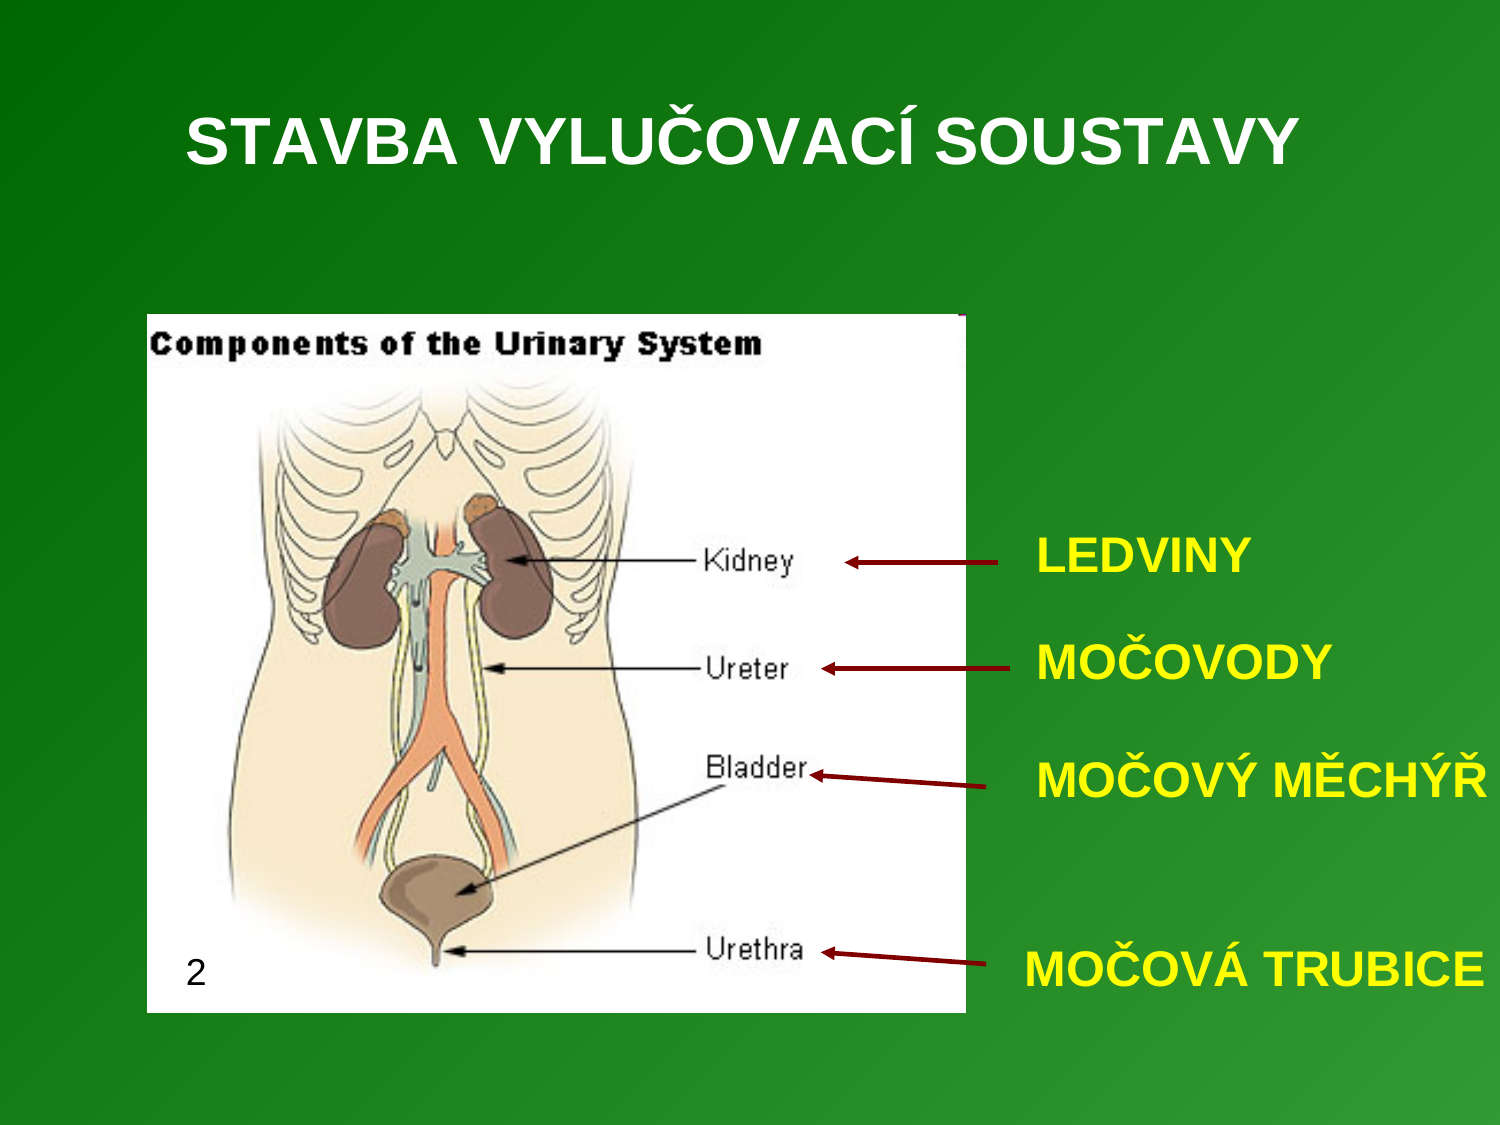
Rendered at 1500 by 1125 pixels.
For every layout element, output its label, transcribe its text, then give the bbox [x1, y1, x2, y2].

text_box LEDVINY [1021, 515, 1353, 591]
text_box 2 [171, 940, 290, 1002]
text_box STAVBA VYLUČOVACÍ SOUSTAVY [171, 90, 1329, 186]
text_box MOČOVÝ MĚCHÝŘ [1021, 739, 1500, 816]
text_box MOČOVODY [1021, 621, 1412, 698]
picture [147, 314, 966, 1013]
text_box MOČOVÁ TRUBICE [1009, 928, 1500, 1005]
